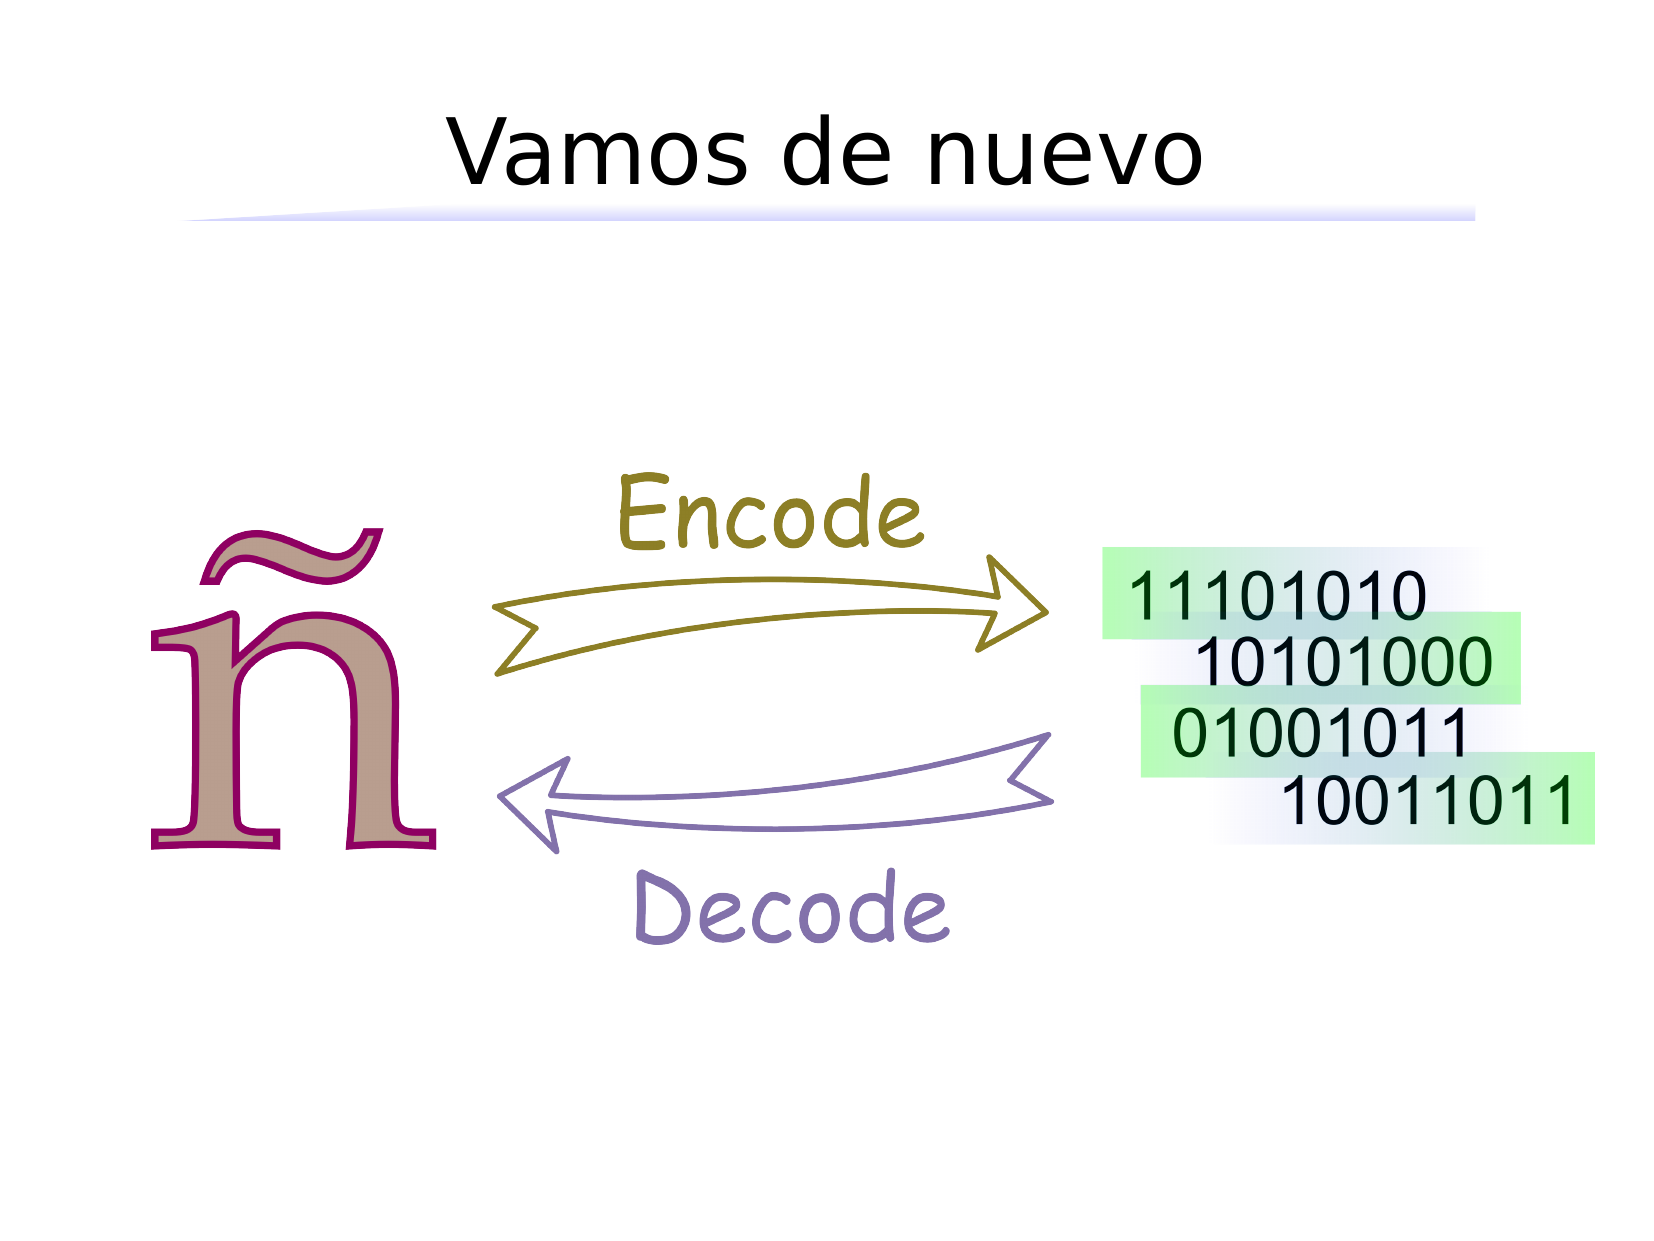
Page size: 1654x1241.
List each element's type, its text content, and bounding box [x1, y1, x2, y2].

title Vamos de nuevo [82, 56, 1571, 250]
picture [151, 472, 1595, 945]
